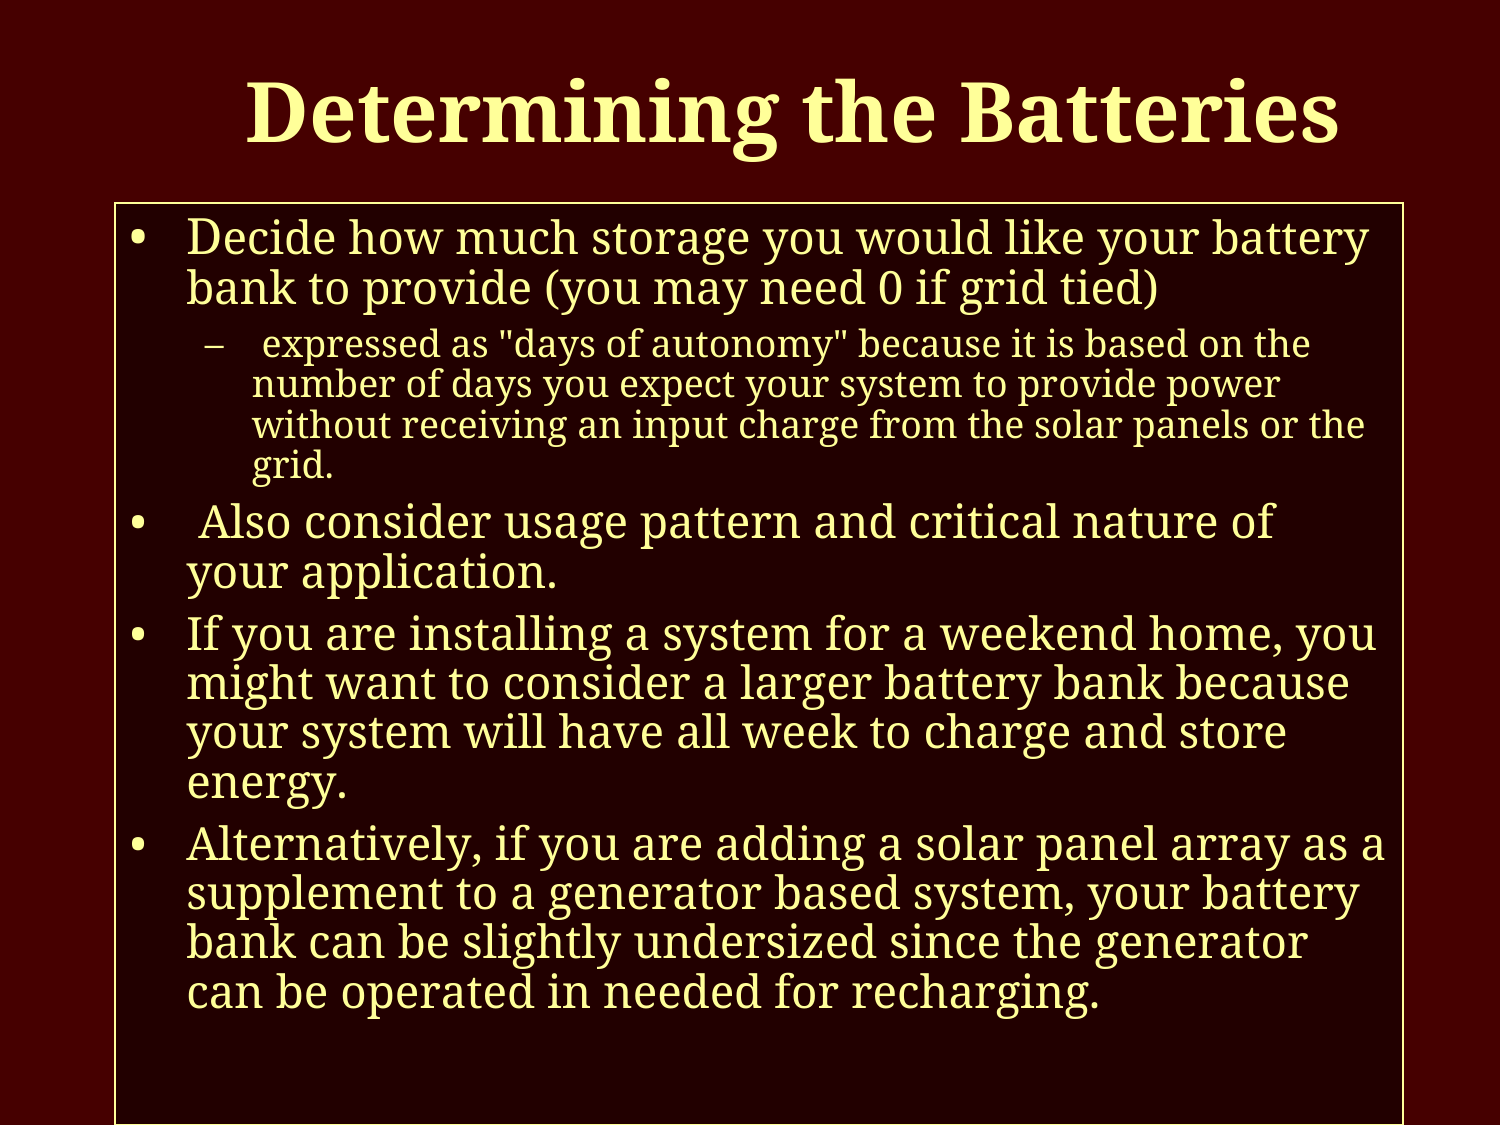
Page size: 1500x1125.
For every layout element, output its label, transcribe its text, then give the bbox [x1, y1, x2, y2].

list Decide how much storage you would like your battery bank to provide (you may need 0 if grid tied) expressed as "days of autonomy" because it is based on the number of days you expect your system to provide power without receiving an input charge from the solar panels or the grid. Also consider usage pattern and critical nature of your application. If you are installing a system for a weekend home, you might want to consider a larger battery bank because your system will have all week to charge and store energy. Alternatively, if you are adding a solar panel array as a supplement to a generator based system, your battery bank can be slightly undersized since the generator can be operated in needed for recharging. [115, 203, 1403, 1125]
title Determining the Batteries [225, 1, 1363, 202]
